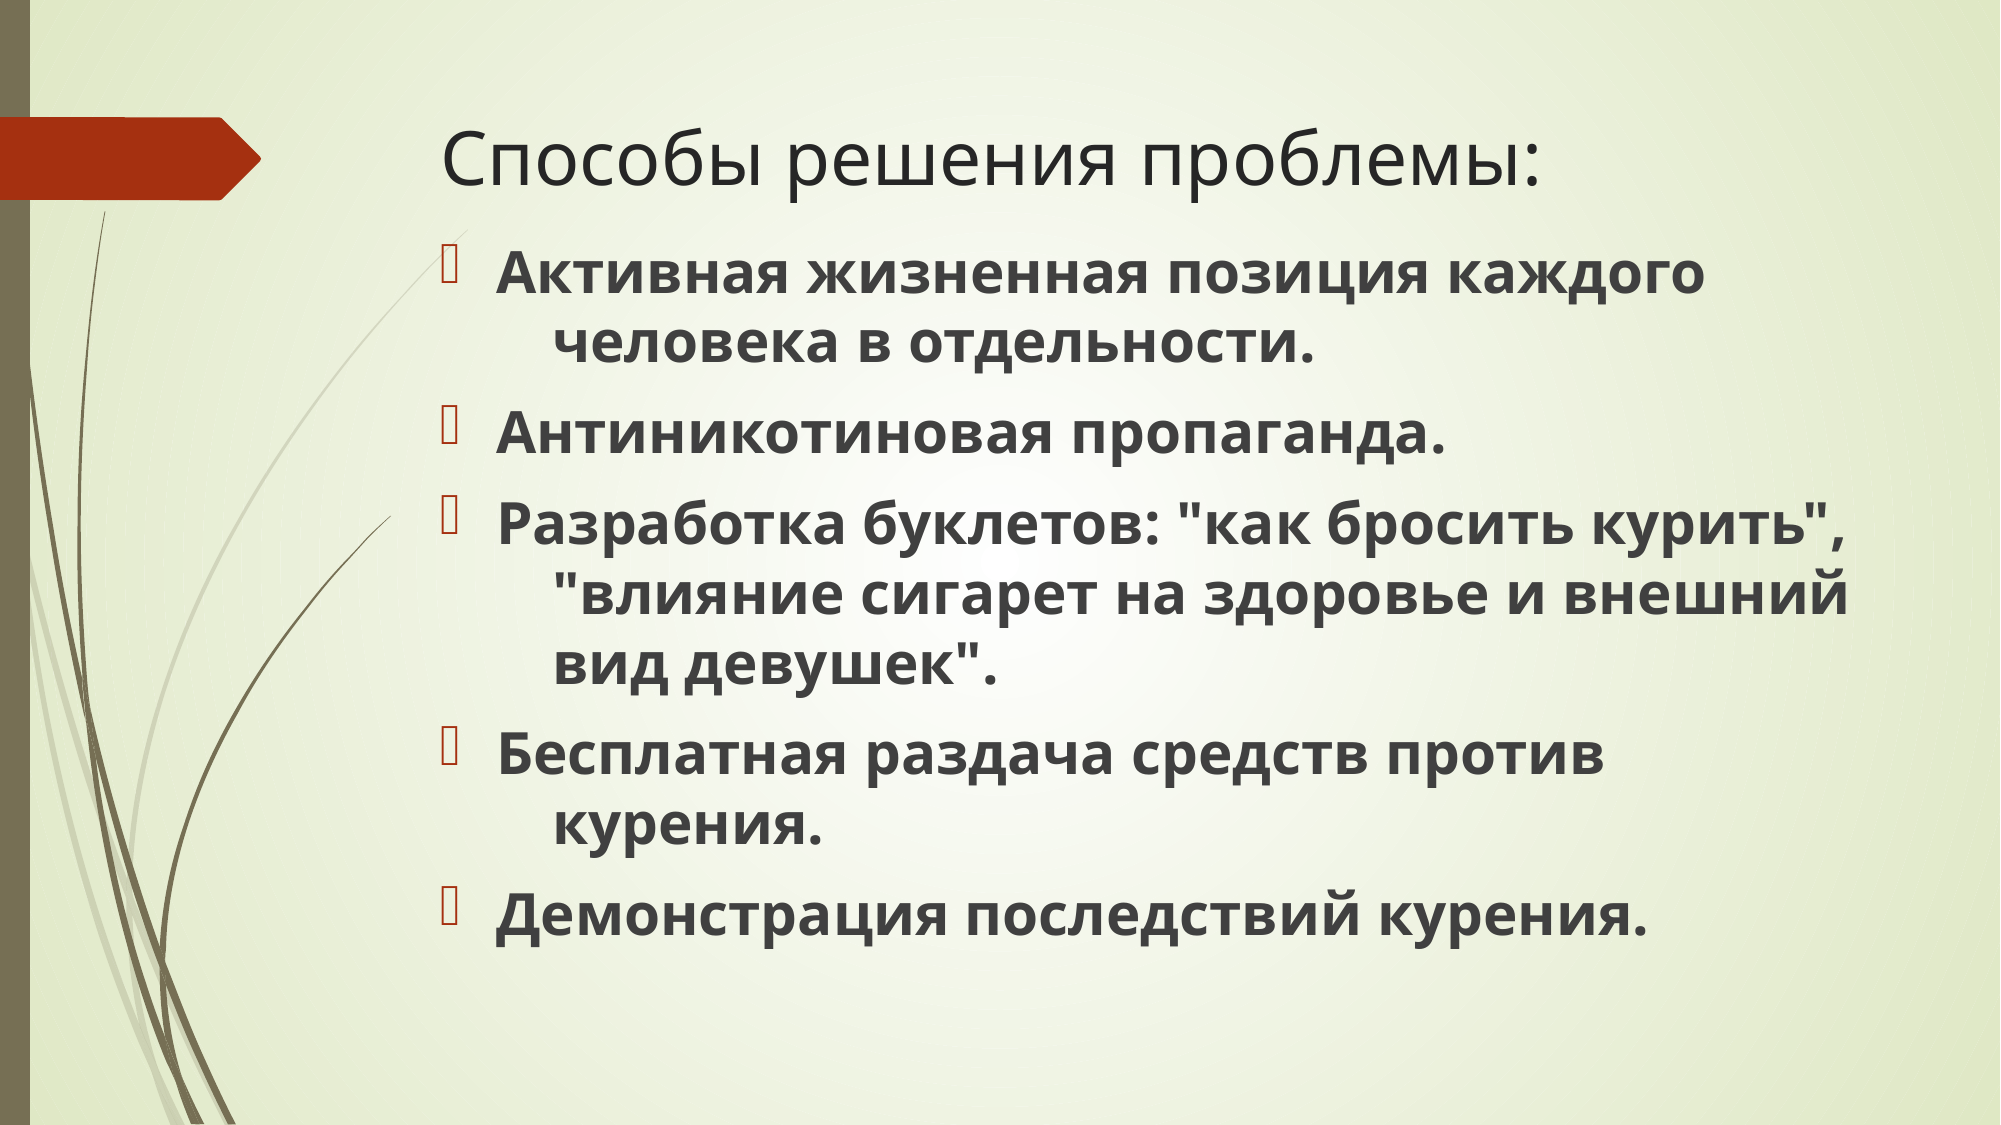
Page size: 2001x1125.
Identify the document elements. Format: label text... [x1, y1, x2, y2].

title Способы решения проблемы: [425, 102, 1888, 227]
list Активная жизненная позиция каждого человека в отдельности. Антиникотиновая пропаганда. Разработка буклетов: "как бросить курить", "влияние сигарет на здоровье и внешний вид девушек". Бесплатная раздача средств против курения. Демонстрация последствий курения. [424, 227, 1888, 1114]
